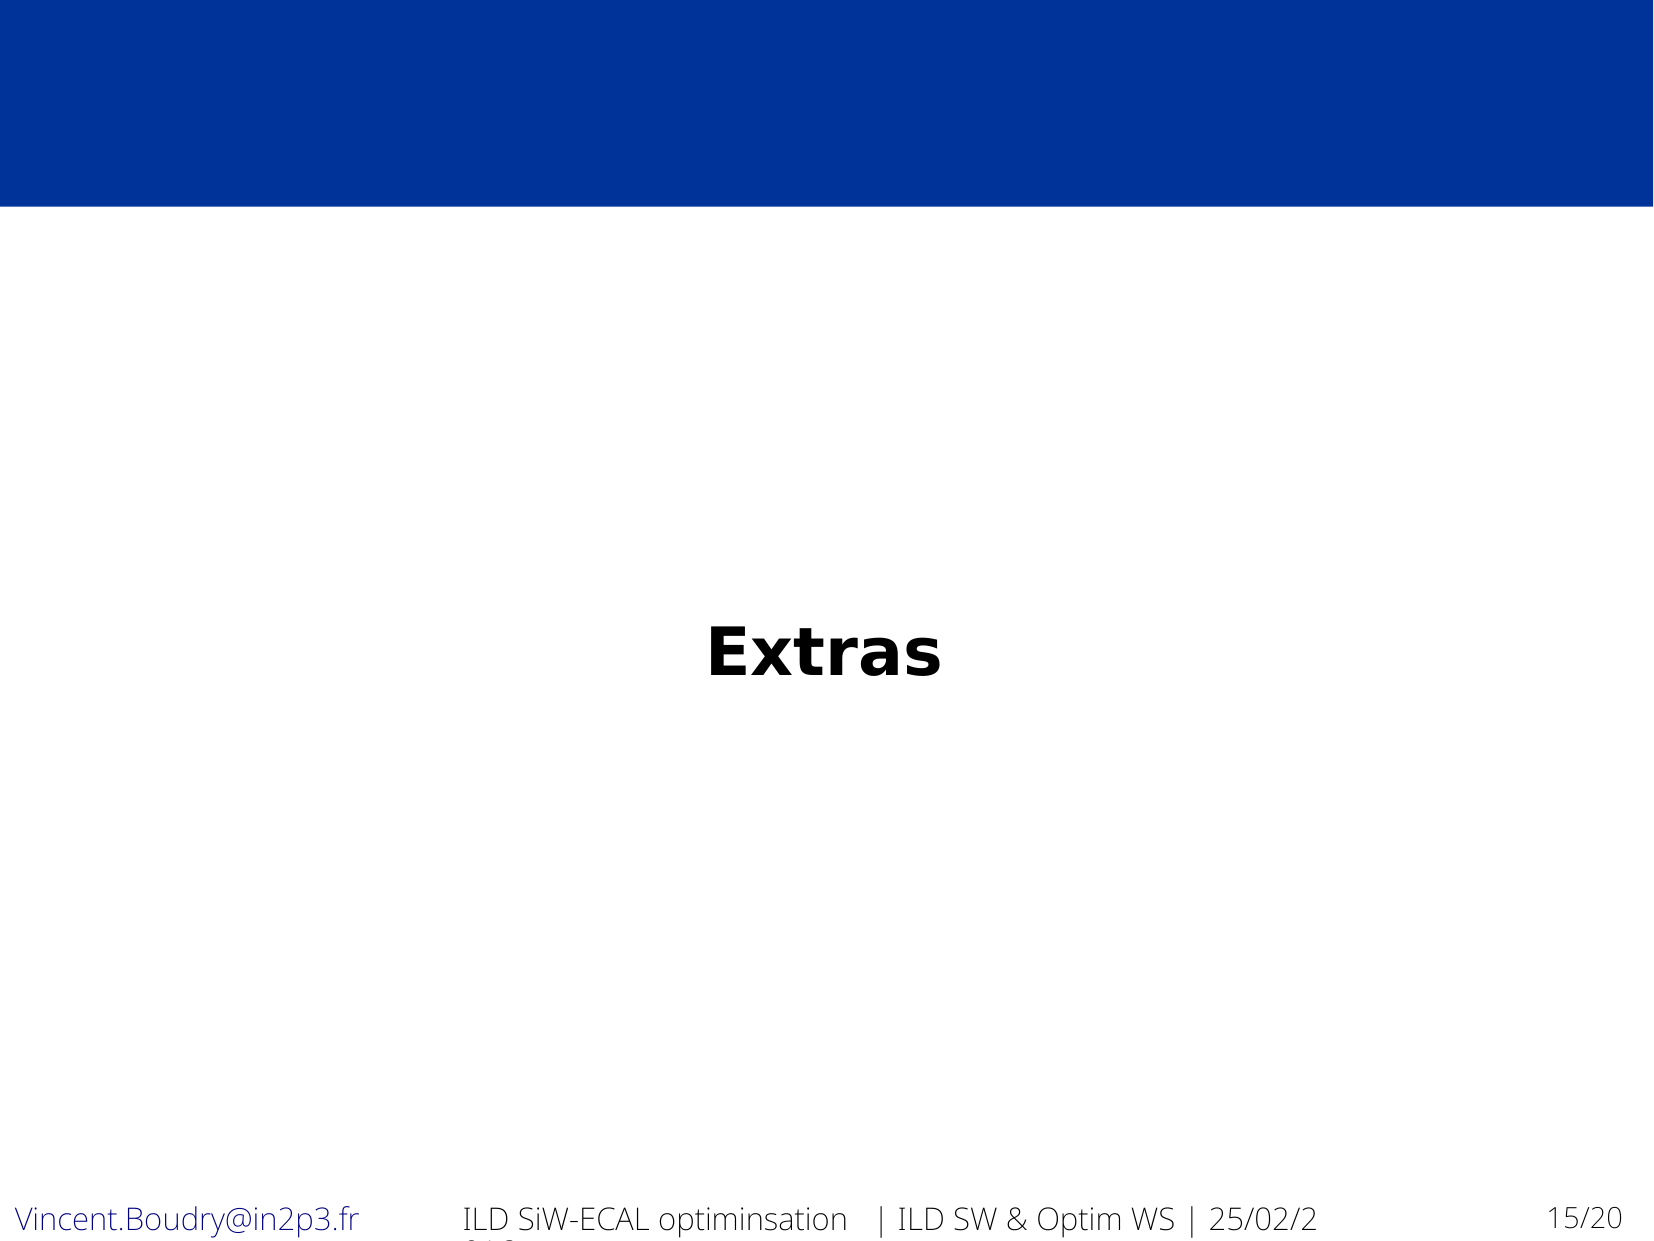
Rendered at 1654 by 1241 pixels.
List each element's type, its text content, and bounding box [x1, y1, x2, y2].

subtitle Extras [13, 288, 1635, 1094]
